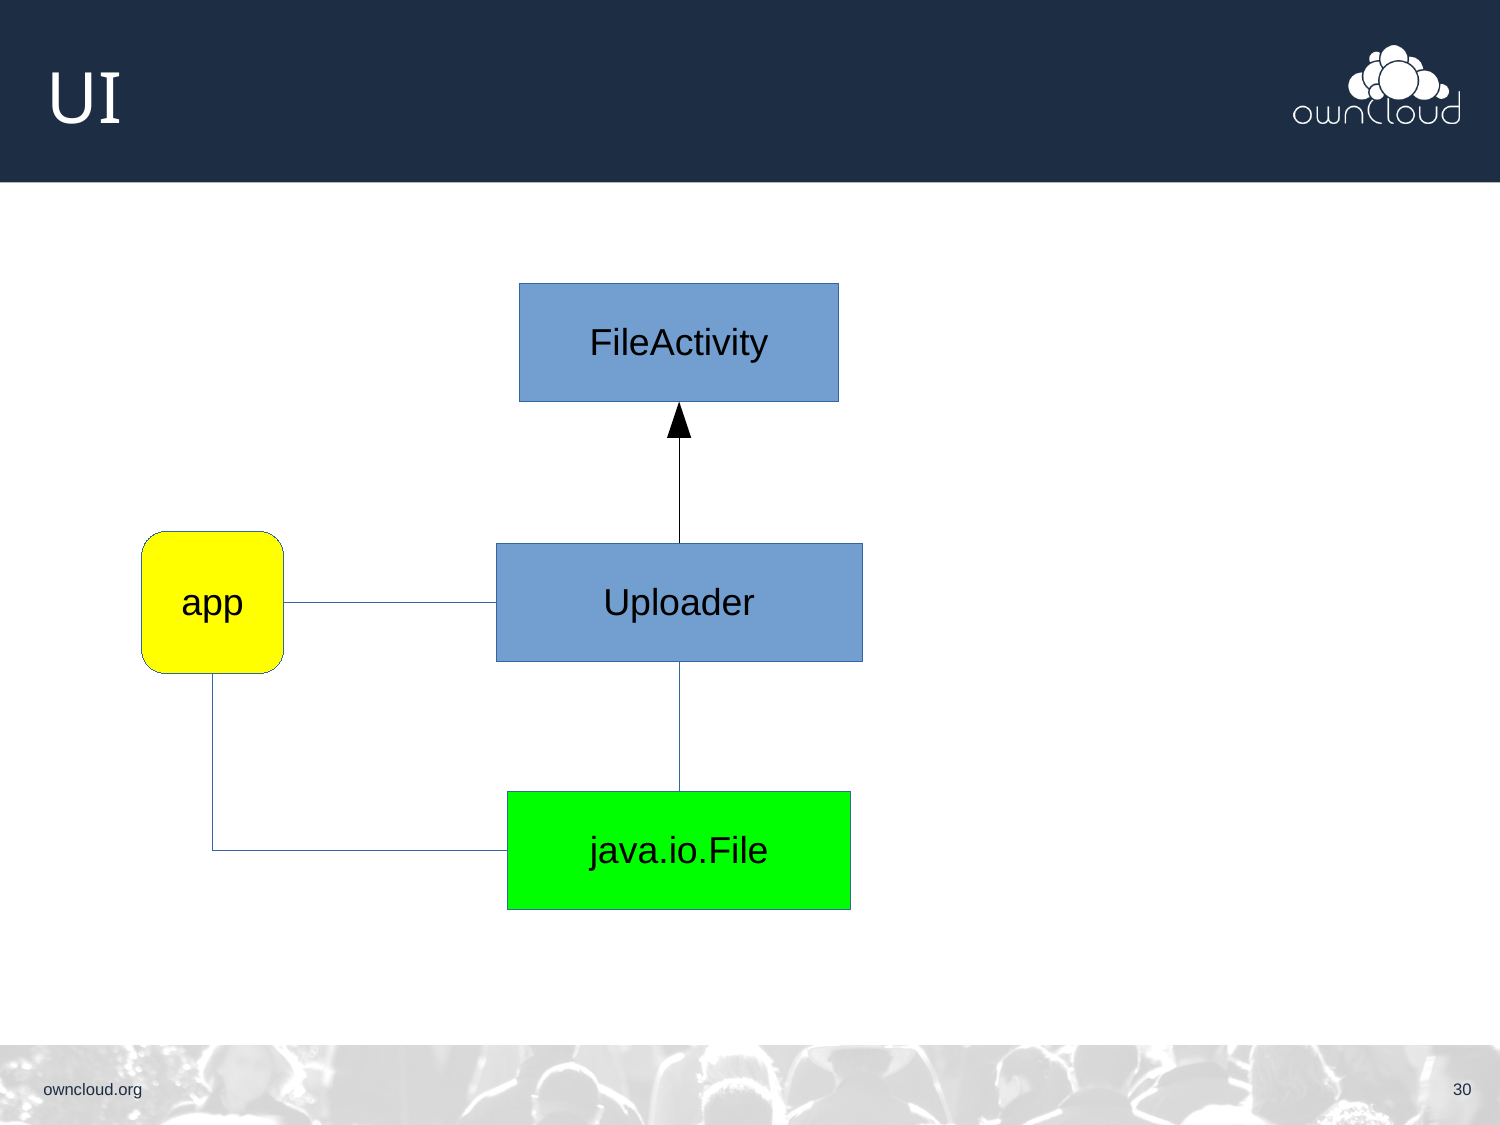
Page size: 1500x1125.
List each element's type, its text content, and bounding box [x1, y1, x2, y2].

text_box app [141, 531, 284, 674]
picture [1293, 45, 1460, 124]
text_box Uploader [496, 543, 863, 662]
text_box java.io.File [507, 791, 851, 910]
text_box FileActivity [519, 283, 839, 402]
title UI [46, 5, 1258, 187]
picture [0, 1045, 1500, 1125]
